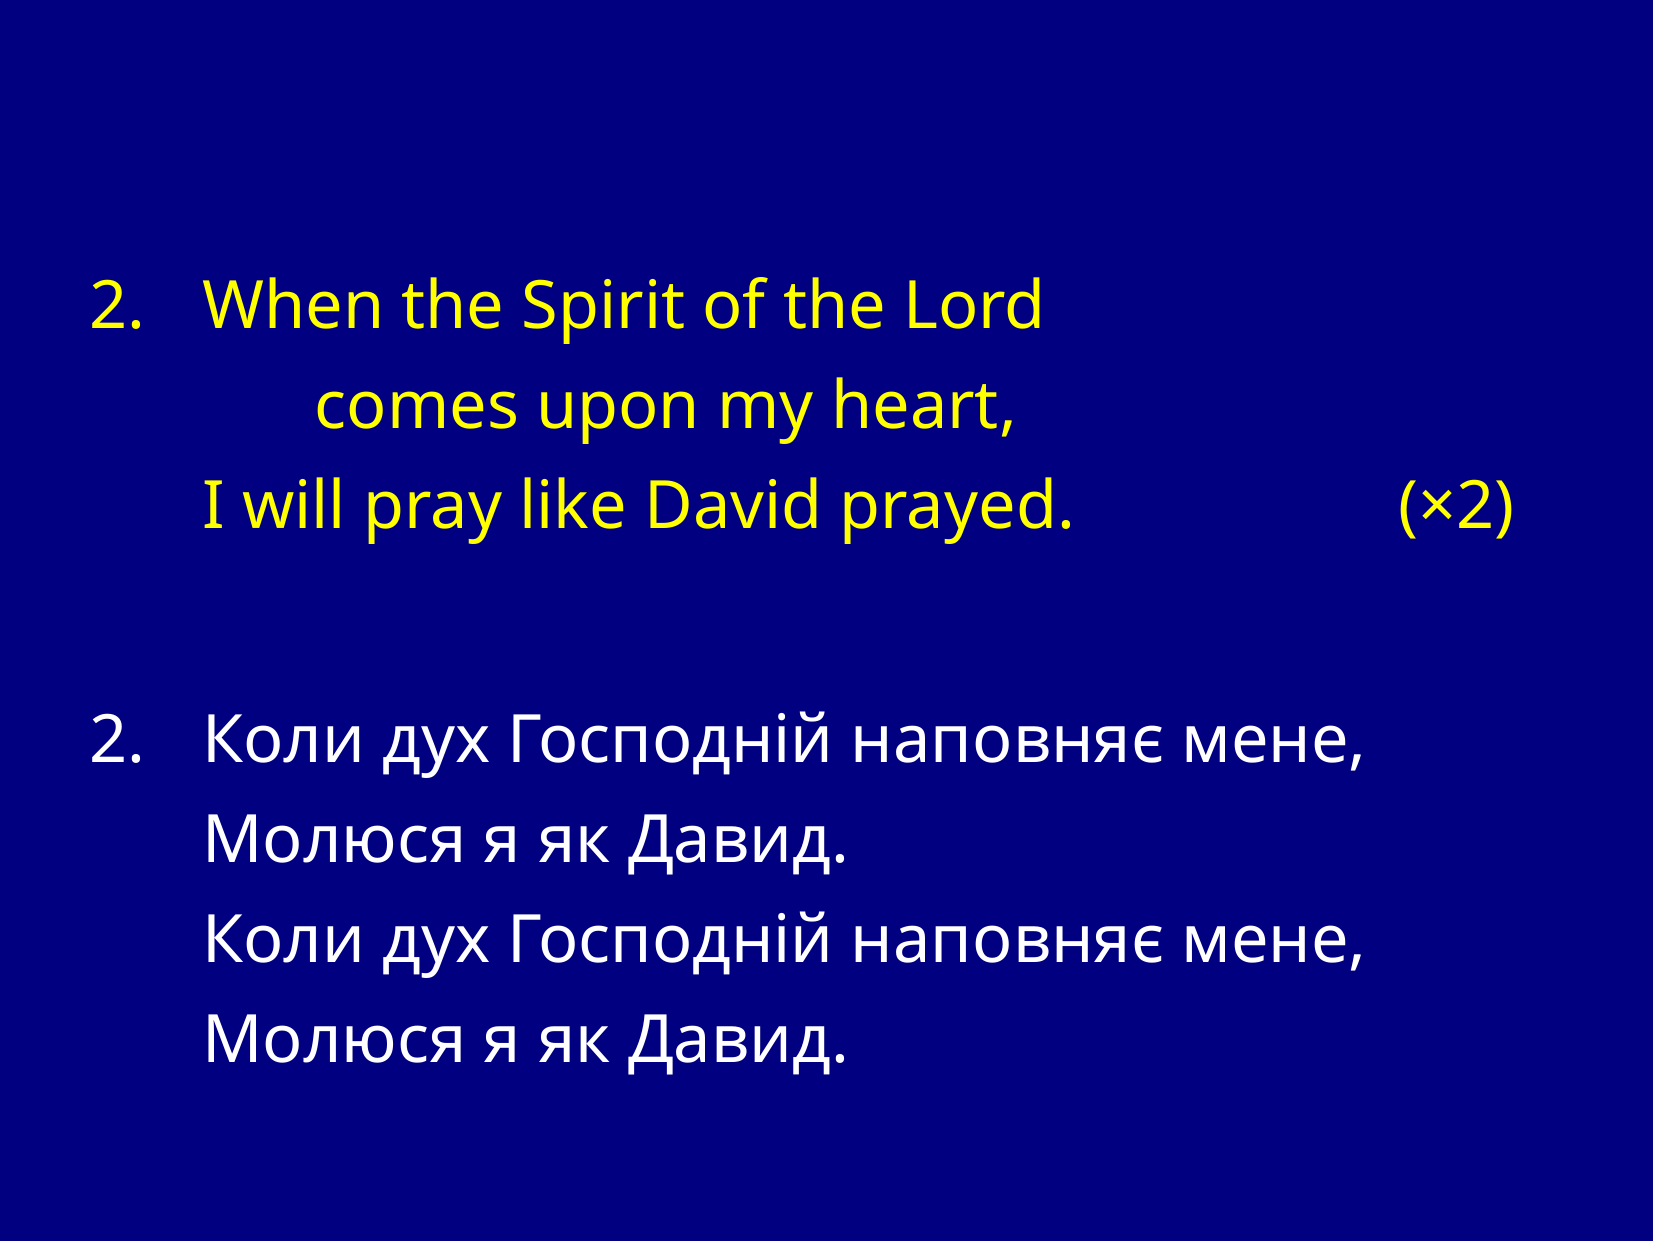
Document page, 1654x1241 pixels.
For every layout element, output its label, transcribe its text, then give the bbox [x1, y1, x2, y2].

text_box 2. When the Spirit of the Lord comes upon my heart, I will pray like David prayed. (×2) [75, 150, 1576, 638]
text_box 2. Коли дух Господній наповняє мене, Молюся я як Давид. Коли дух Господній наповняє мене, Молюся я як Давид. [75, 675, 1576, 1163]
